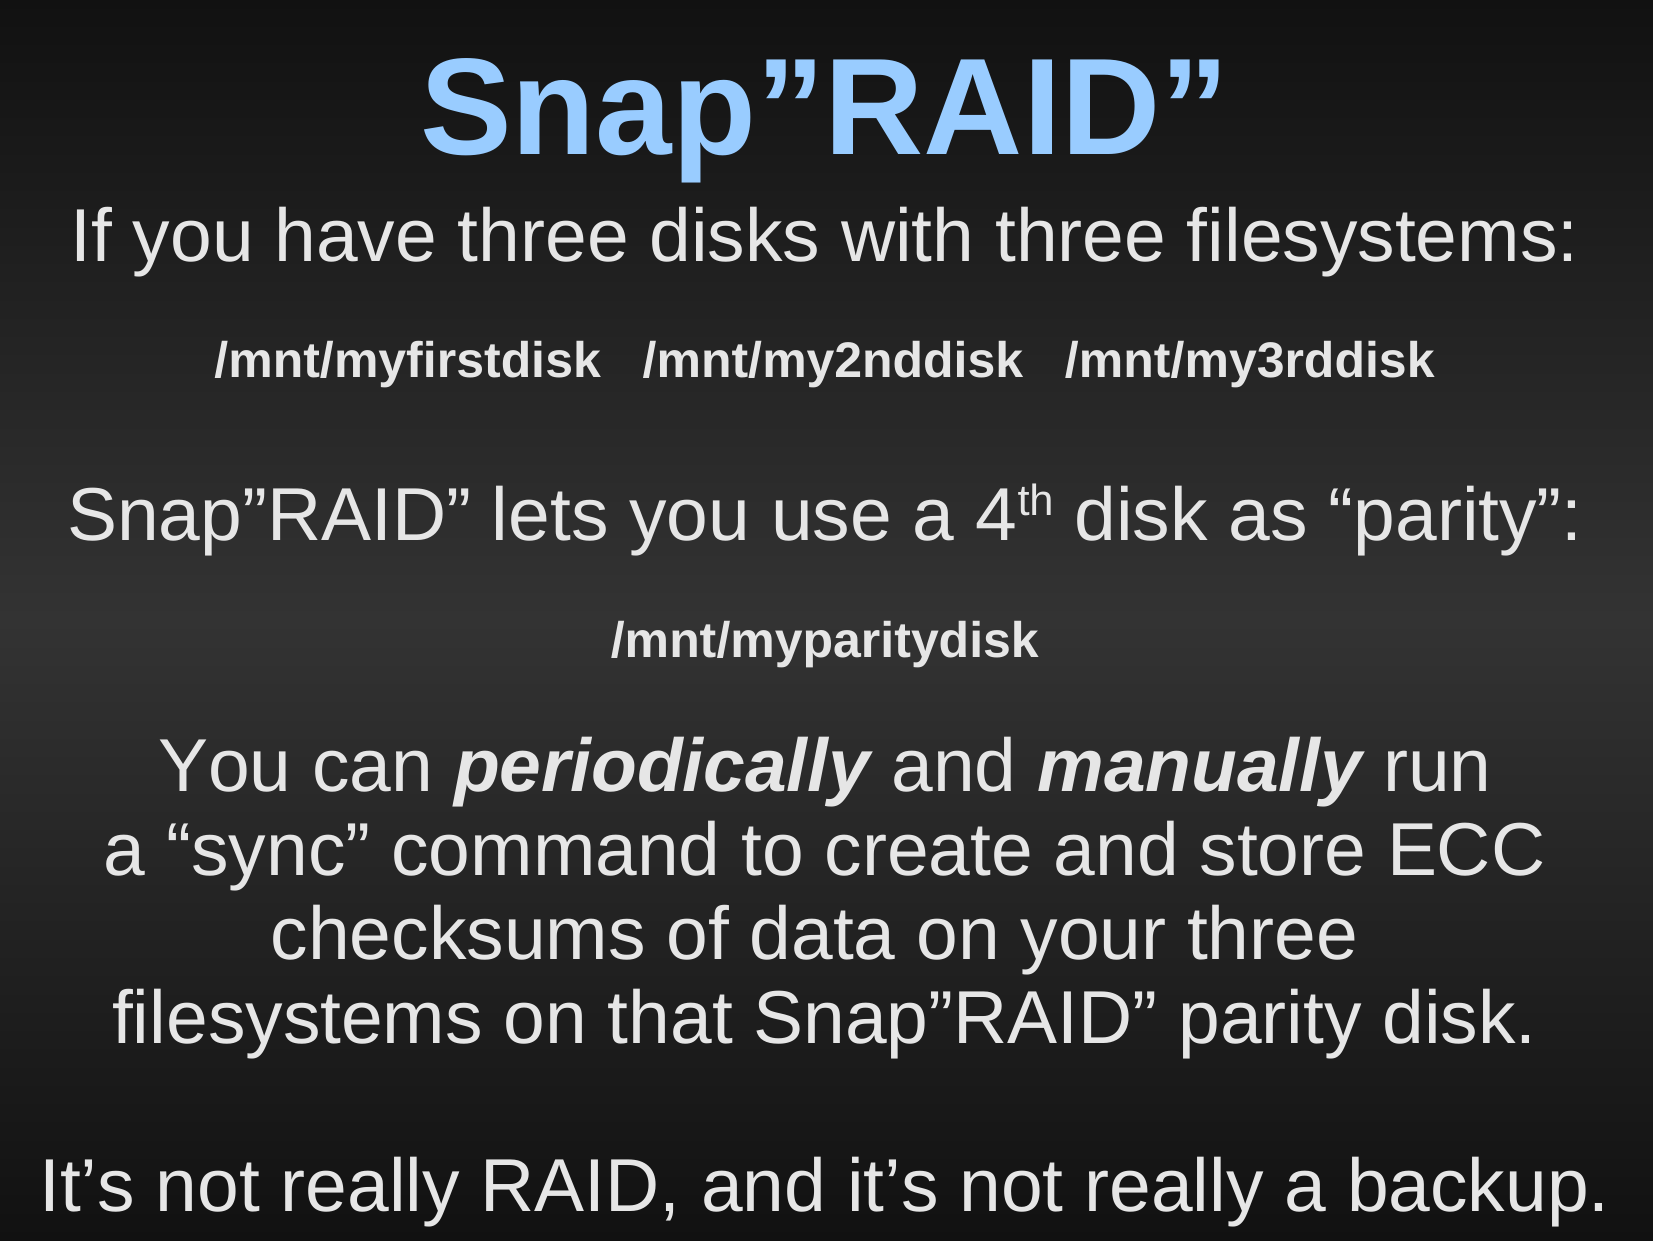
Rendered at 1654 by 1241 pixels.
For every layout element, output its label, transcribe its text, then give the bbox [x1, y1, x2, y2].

title Snap”RAID” [0, 2, 1651, 180]
title If you have three disks with three filesystems: /mnt/myfirstdisk /mnt/my2nddisk /mnt/my3rddisk Snap”RAID” lets you use a 4th disk as “parity”: /mnt/myparitydisk You can periodically and manually run a “sync” command to create and store ECC checksums of data on your three filesystems on that Snap”RAID” parity disk. It’s not really RAID, and it’s not really a backup. [0, 180, 1651, 1241]
